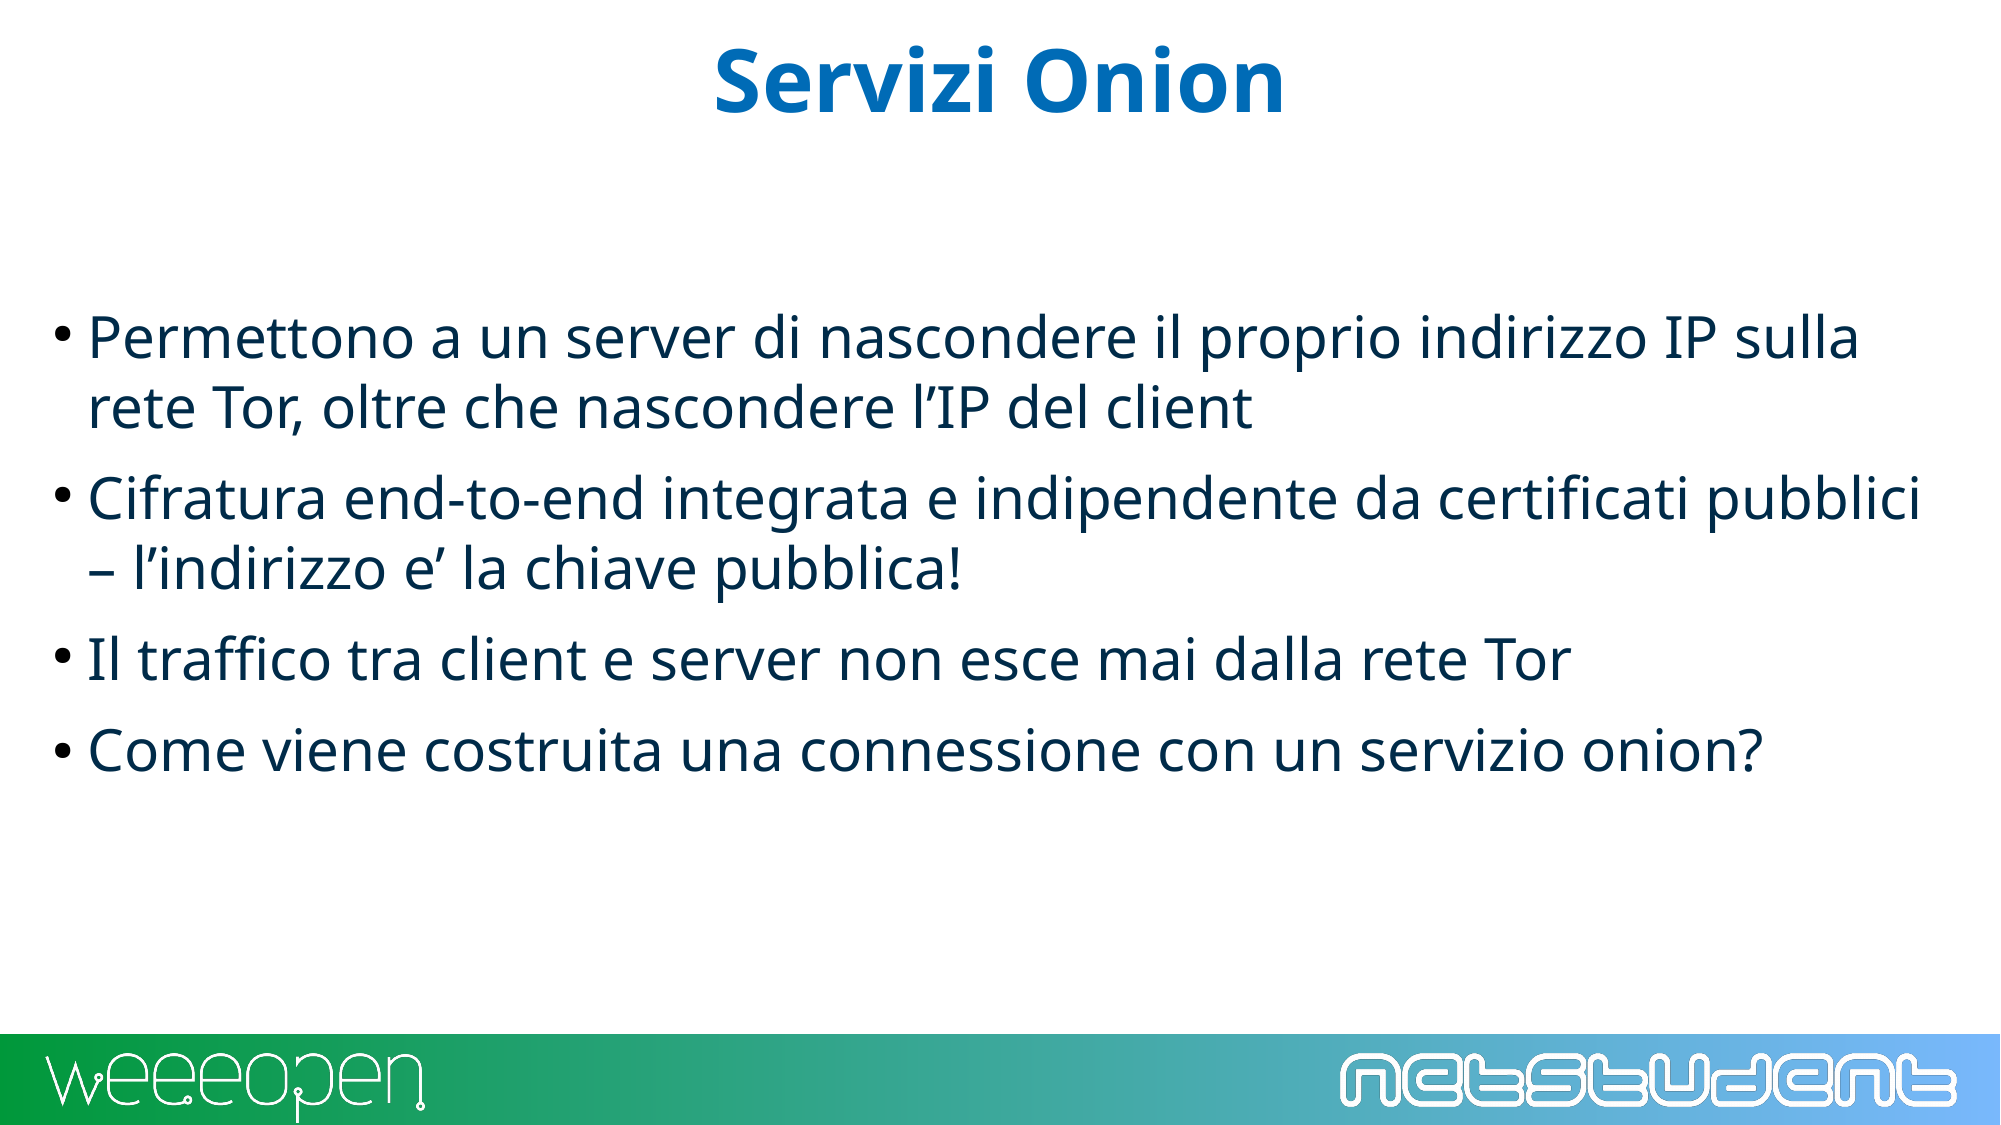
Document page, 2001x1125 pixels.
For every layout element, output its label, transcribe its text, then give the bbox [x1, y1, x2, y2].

picture [1340, 1053, 1957, 1107]
title Servizi Onion [43, 29, 1959, 247]
list Permettono a un server di nascondere il proprio indirizzo IP sulla rete Tor, oltre che nascondere l’IP del client Cifratura end-to-end integrata e indipendente da certificati pubblici – l’indirizzo e’ la chiave pubblica! Il traffico tra client e server non esce mai dalla rete Tor Come viene costruita una connessione con un servizio onion? [37, 293, 1943, 1008]
picture [45, 1053, 425, 1123]
